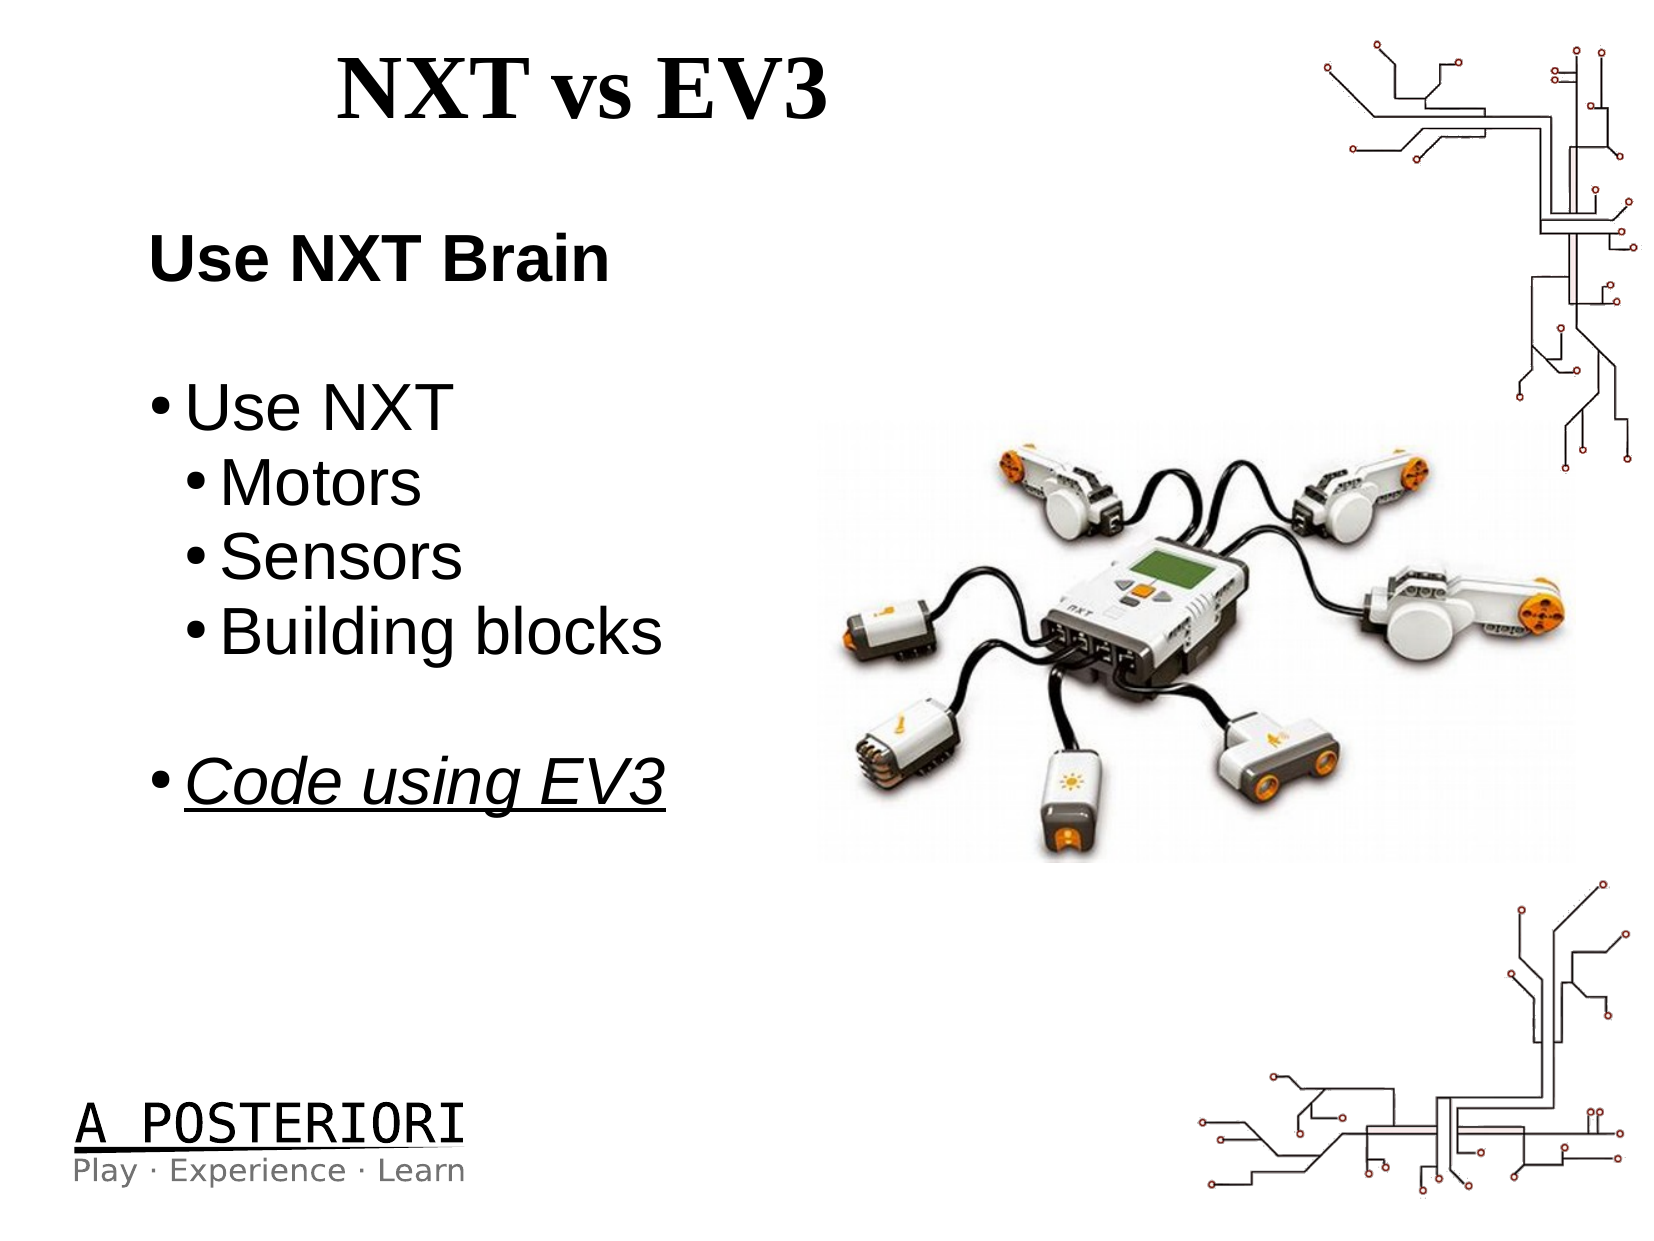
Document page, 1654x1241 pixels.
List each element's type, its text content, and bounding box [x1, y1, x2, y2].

title NXT vs EV3 [11, 10, 1156, 166]
picture [73, 1101, 466, 1189]
picture [1156, 35, 1643, 1201]
text_box Use NXT Brain Use NXT Motors Sensors Building blocks Code using EV3 [134, 213, 1156, 1051]
